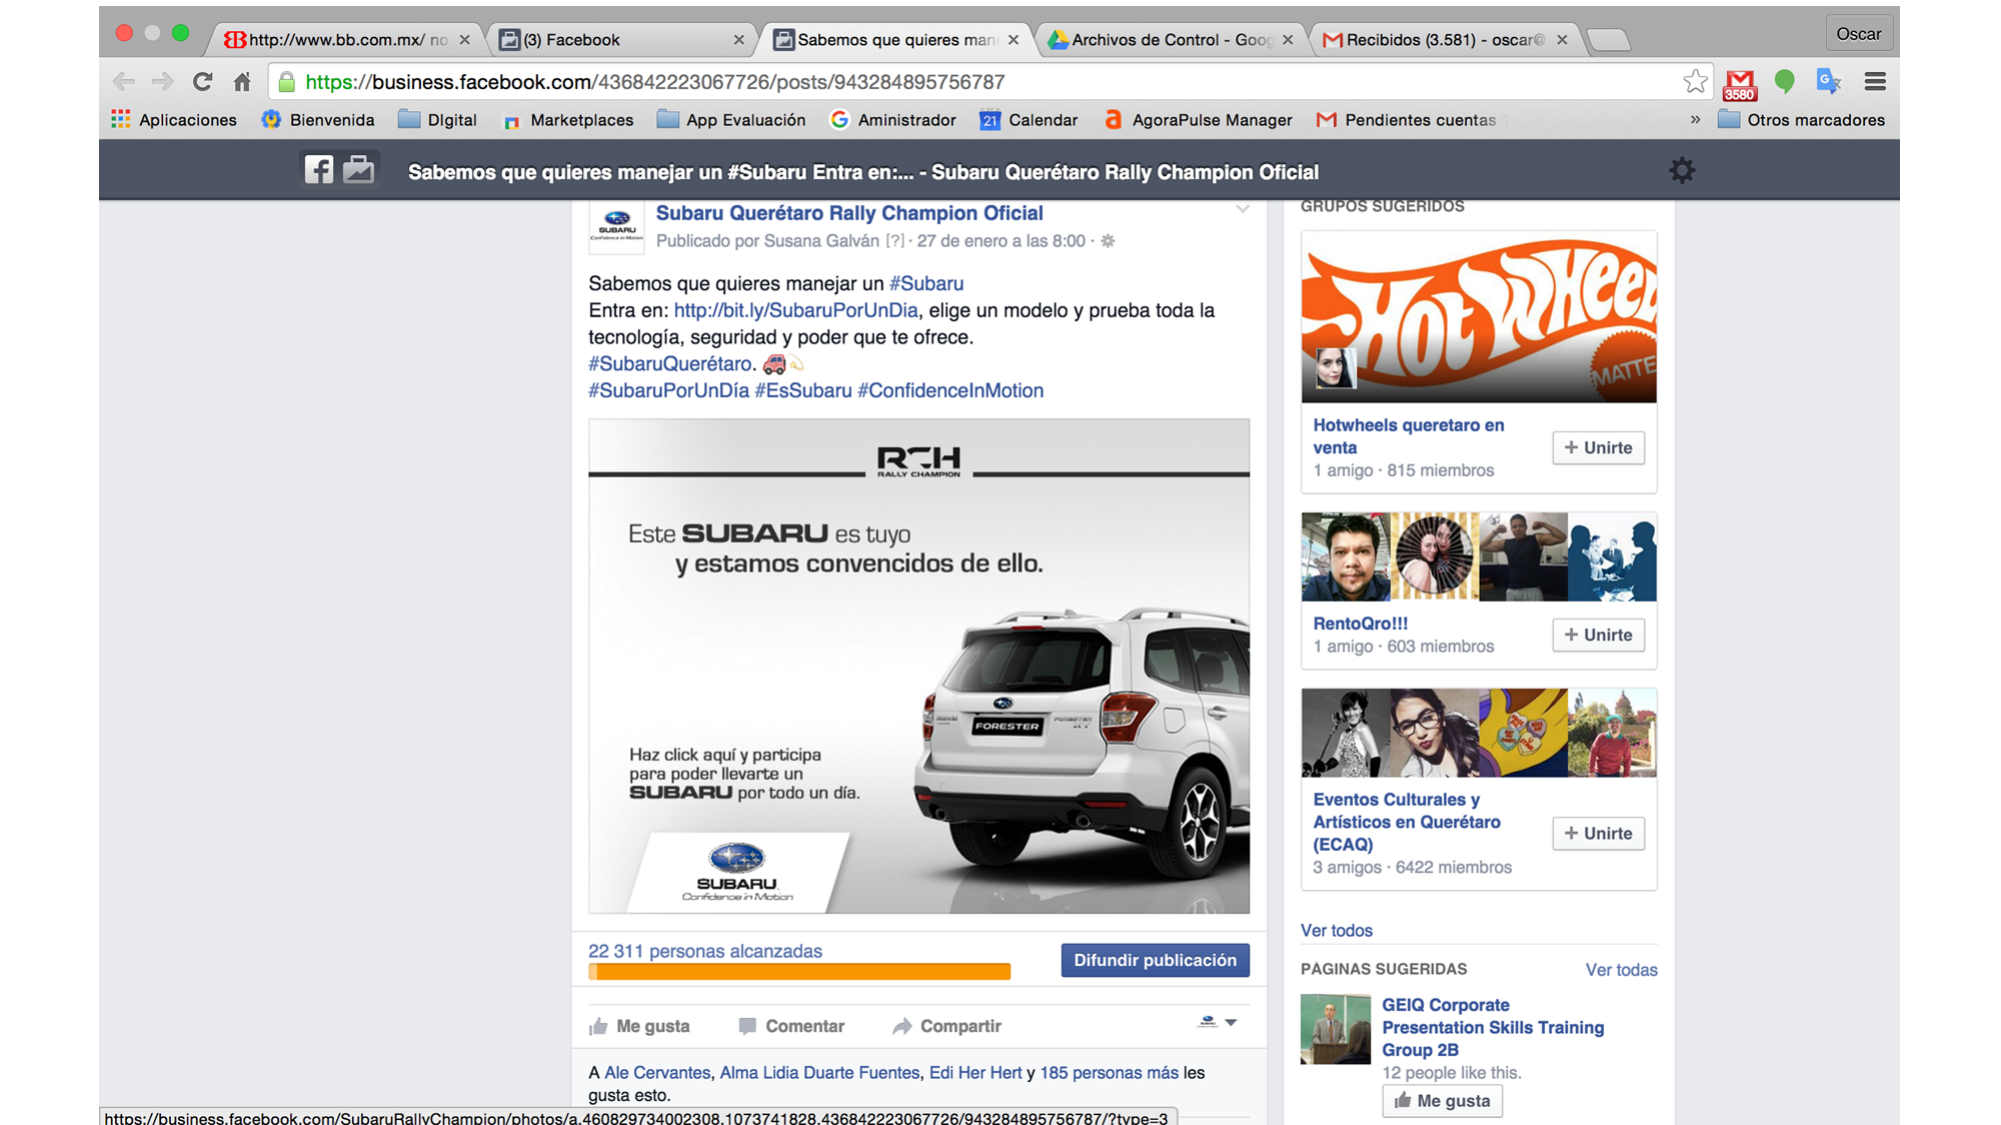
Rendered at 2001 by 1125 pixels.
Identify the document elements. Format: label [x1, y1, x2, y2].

picture [99, 6, 1900, 1125]
